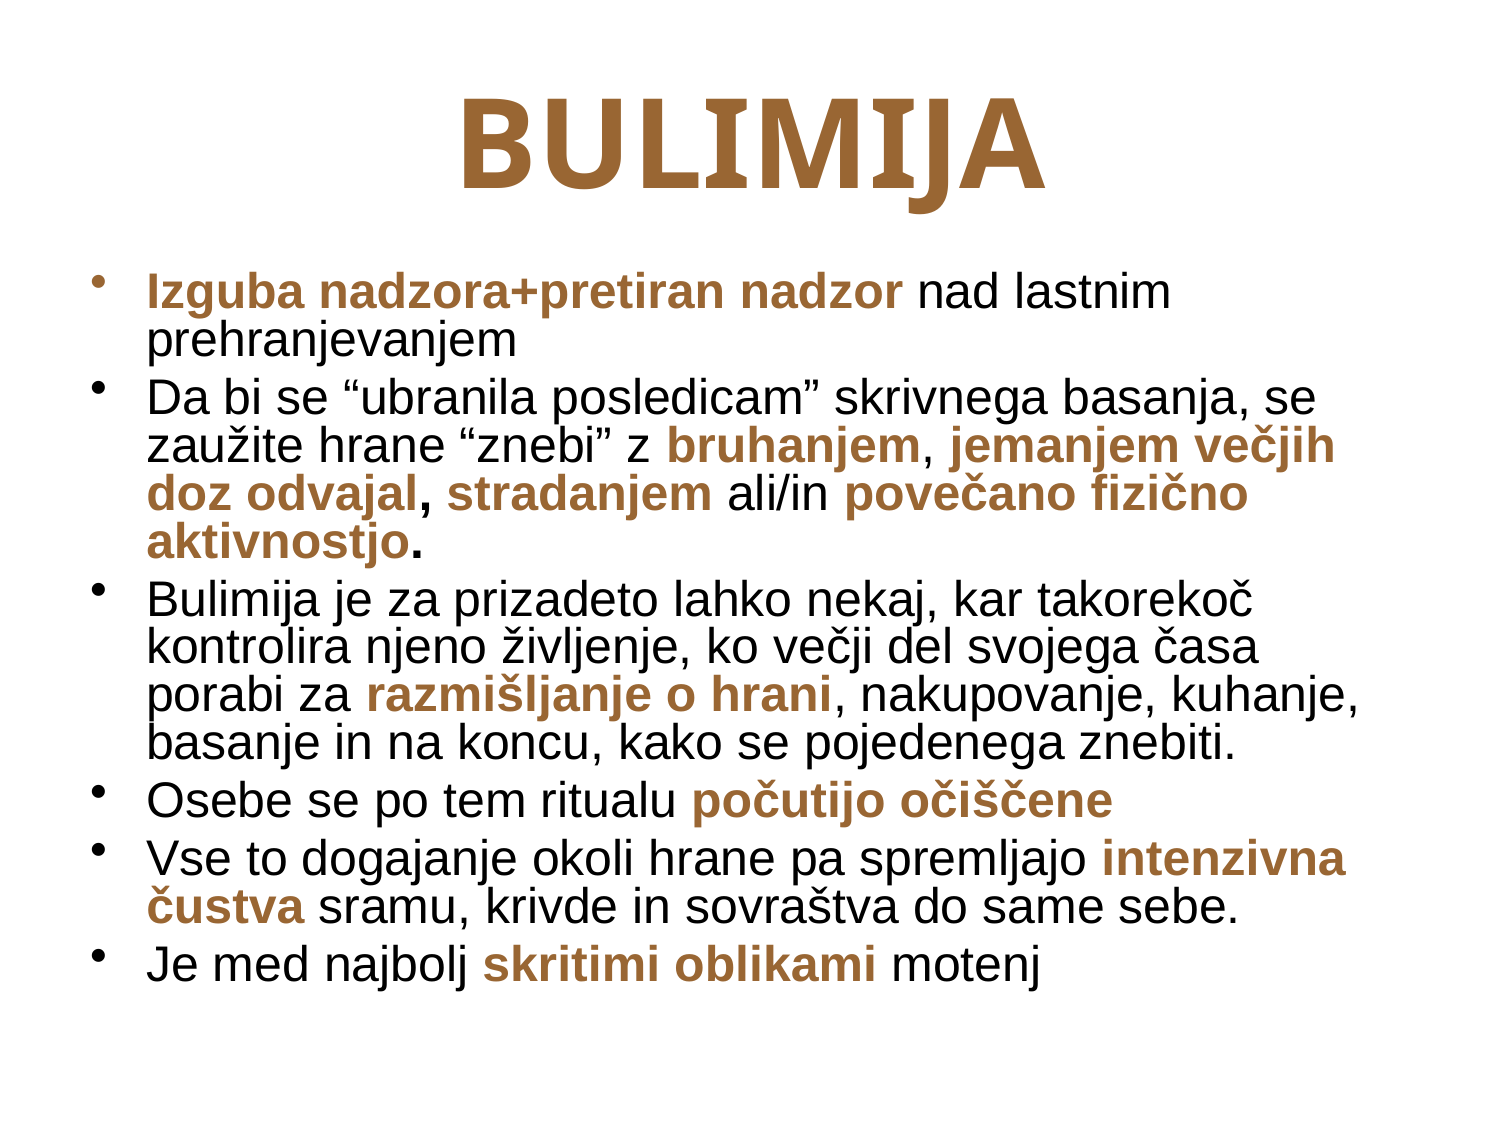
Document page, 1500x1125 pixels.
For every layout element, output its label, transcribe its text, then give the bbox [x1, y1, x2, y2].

list Izguba nadzora+pretiran nadzor nad lastnim prehranjevanjem Da bi se “ubranila posledicam” skrivnega basanja, se zaužite hrane “znebi” z bruhanjem, jemanjem večjih doz odvajal, stradanjem ali/in povečano fizično aktivnostjo. Bulimija je za prizadeto lahko nekaj, kar takorekoč kontrolira njeno življenje, ko večji del svojega časa porabi za razmišljanje o hrani, nakupovanje, kuhanje, basanje in na koncu, kako se pojedenega znebiti. Osebe se po tem ritualu počutijo očiščene Vse to dogajanje okoli hrane pa spremljajo intenzivna čustva sramu, krivde in sovraštva do same sebe. Je med najbolj skritimi oblikami motenj [75, 262, 1425, 1005]
title BULIMIJA [75, 45, 1425, 233]
